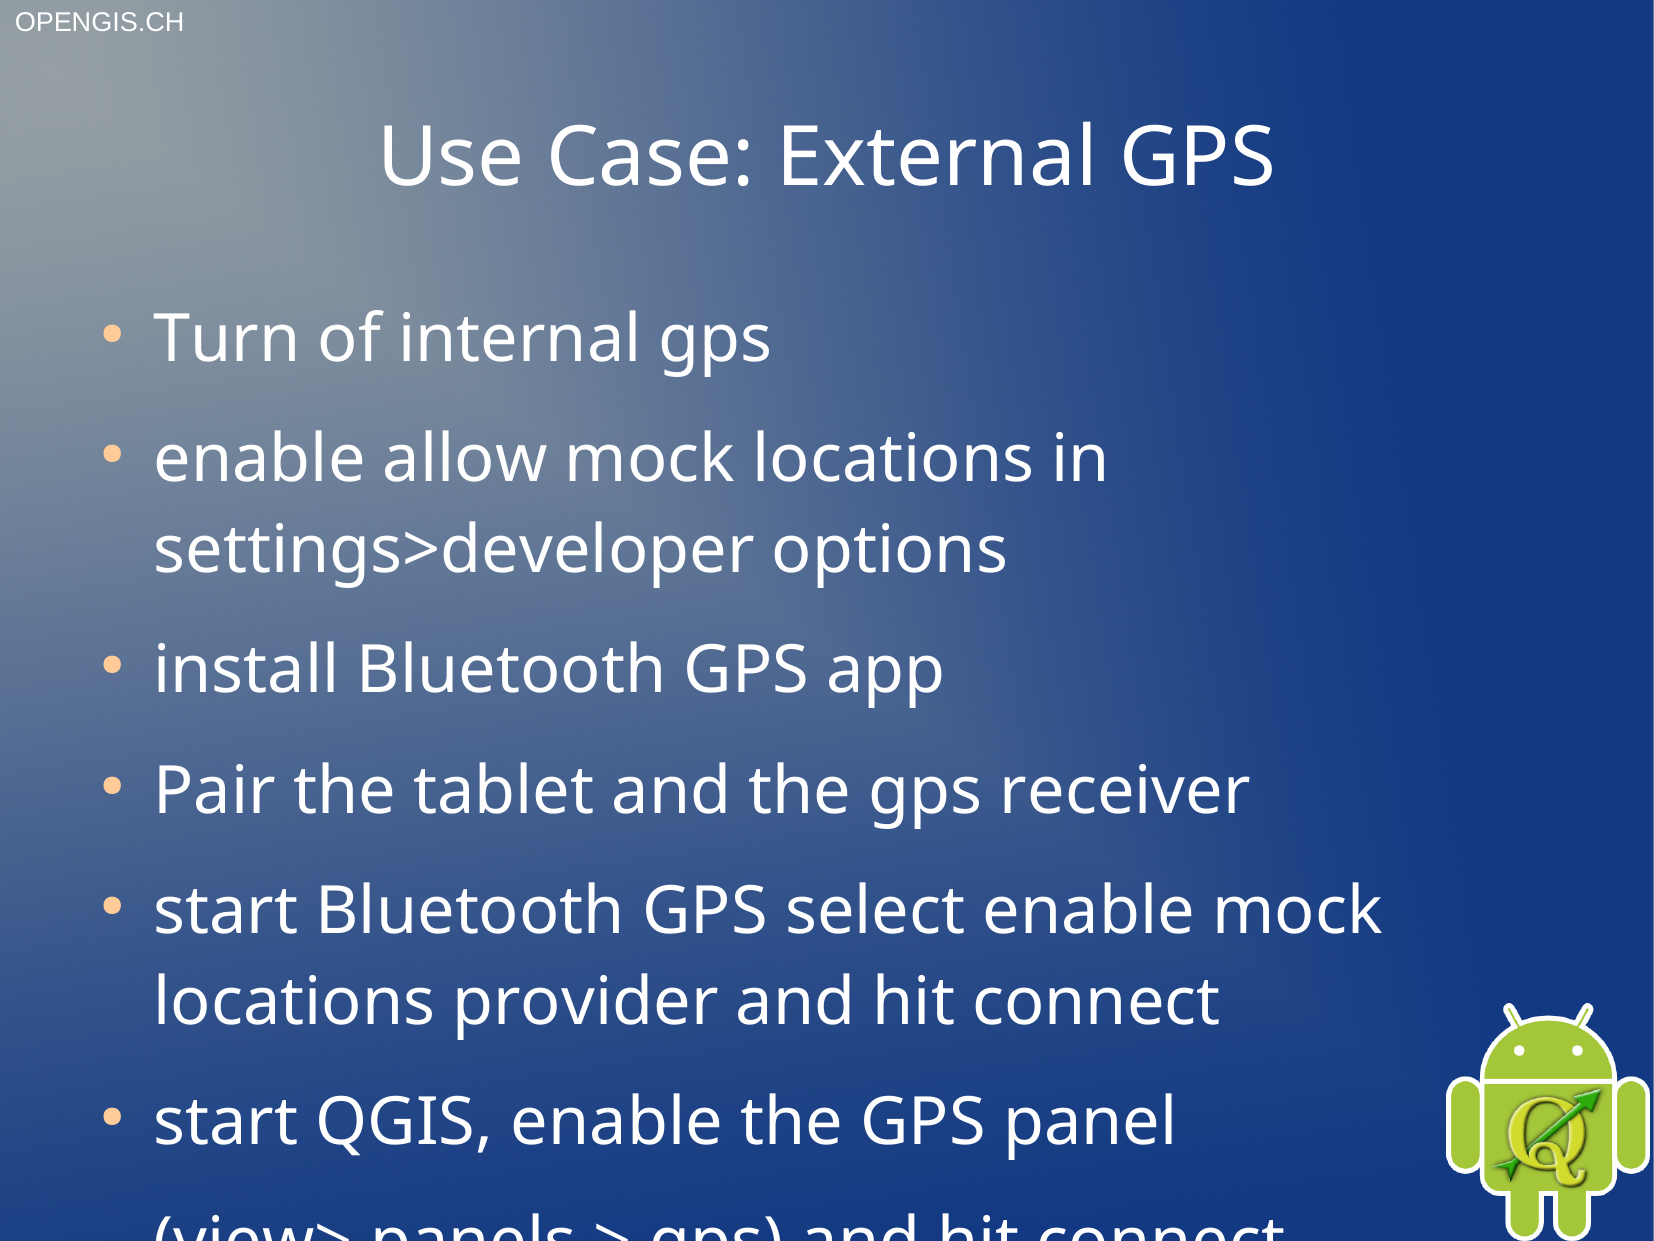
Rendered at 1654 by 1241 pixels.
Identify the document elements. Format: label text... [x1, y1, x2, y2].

picture [949, 1233, 967, 1241]
picture [1162, 1233, 1180, 1241]
picture [460, 1233, 478, 1241]
list Turn of internal gps enable allow mock locations in settings>developer options install Bluetooth GPS app Pair the tablet and the gps receiver start Bluetooth GPS select enable mock locations provider and hit connect start QGIS, enable the GPS panel (view> panels > gps) and hit connect [82, 290, 1571, 1141]
picture [499, 1232, 517, 1241]
picture [1201, 1232, 1219, 1241]
picture [234, 1232, 252, 1241]
picture [0, 0, 1654, 1241]
picture [1078, 1233, 1098, 1241]
picture [889, 1232, 908, 1241]
picture [850, 1233, 868, 1241]
picture [382, 1233, 401, 1241]
picture [659, 1233, 678, 1241]
picture [702, 1233, 721, 1241]
picture [1121, 1233, 1139, 1241]
title Use Case: External GPS [82, 49, 1571, 257]
